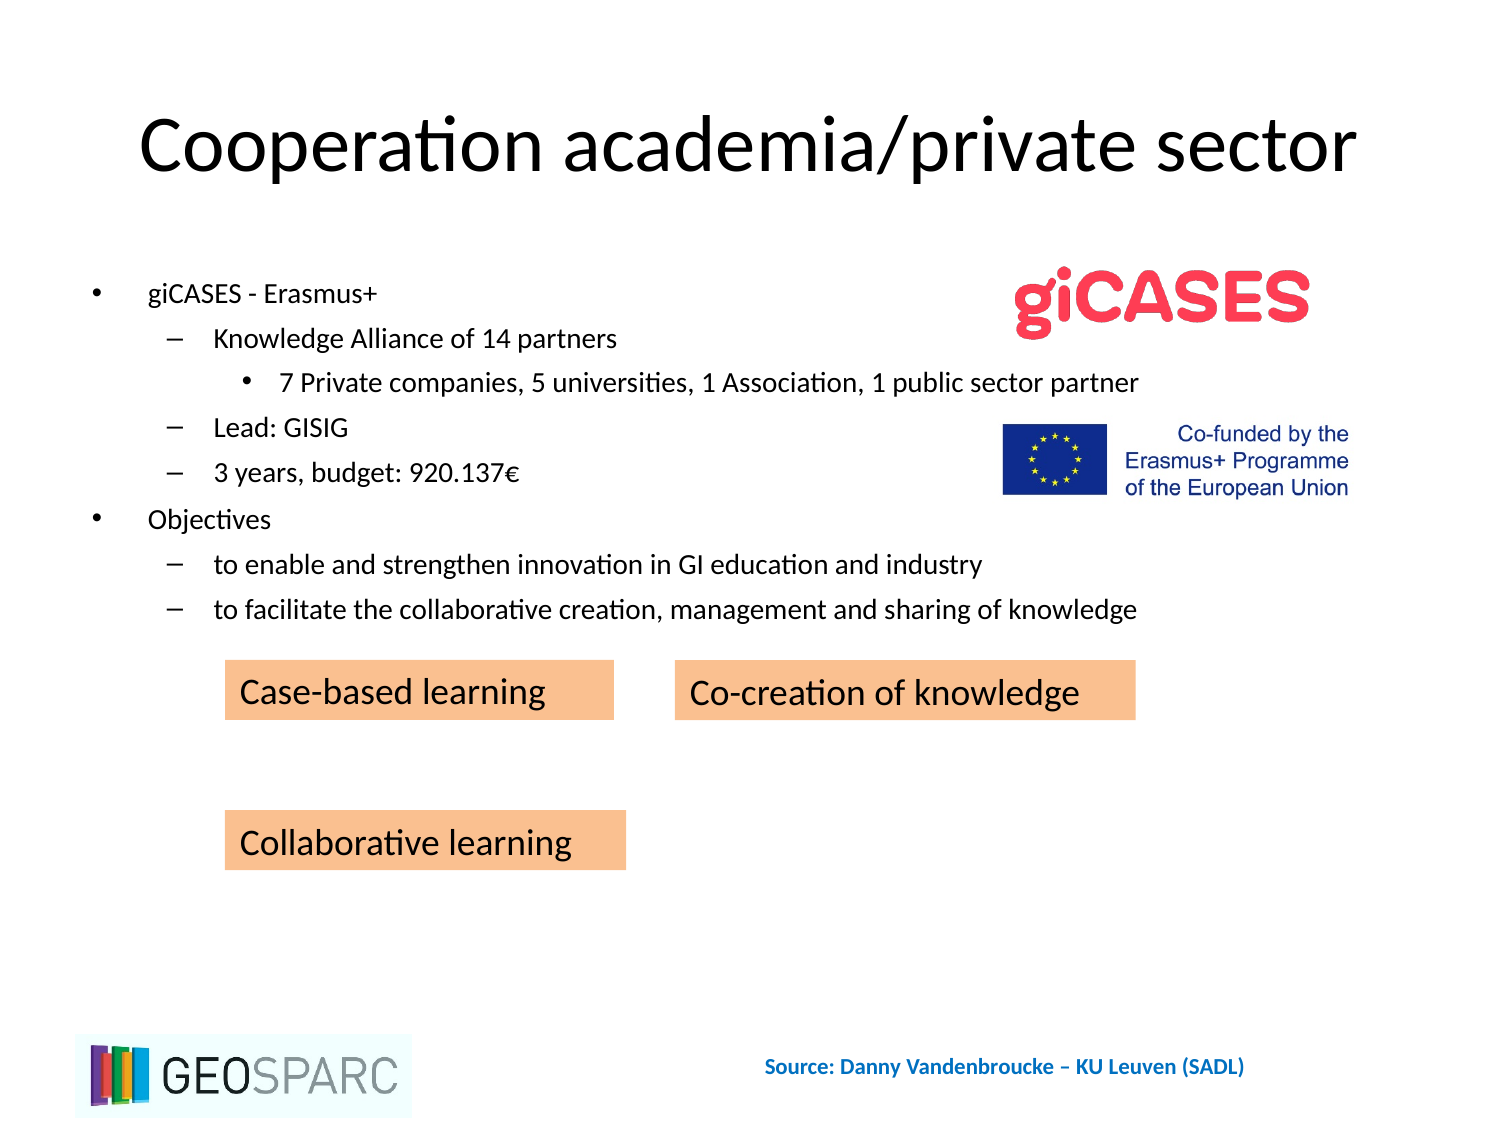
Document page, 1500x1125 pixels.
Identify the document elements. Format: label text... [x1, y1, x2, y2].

text_box Co-creation of knowledge [674, 660, 1136, 721]
picture [75, 1034, 412, 1118]
text_box Collaborative learning [224, 810, 627, 871]
picture [1009, 255, 1317, 347]
list giCASES - Erasmus+ Knowledge Alliance of 14 partners 7 Private companies, 5 universities, 1 Association, 1 public sector partner Lead: GISIG 3 years, budget: 920.137€ Objectives to enable and strengthen innovation in GI education and industry to facilitate the collaborative creation, management and sharing of knowledge [76, 267, 1427, 1010]
text_box Case-based learning [225, 659, 614, 720]
picture [981, 404, 1366, 515]
text_box Source: Danny Vandenbroucke – KU Leuven (SADL) [750, 1050, 1462, 1097]
title Cooperation academia/private sector [75, 45, 1425, 233]
